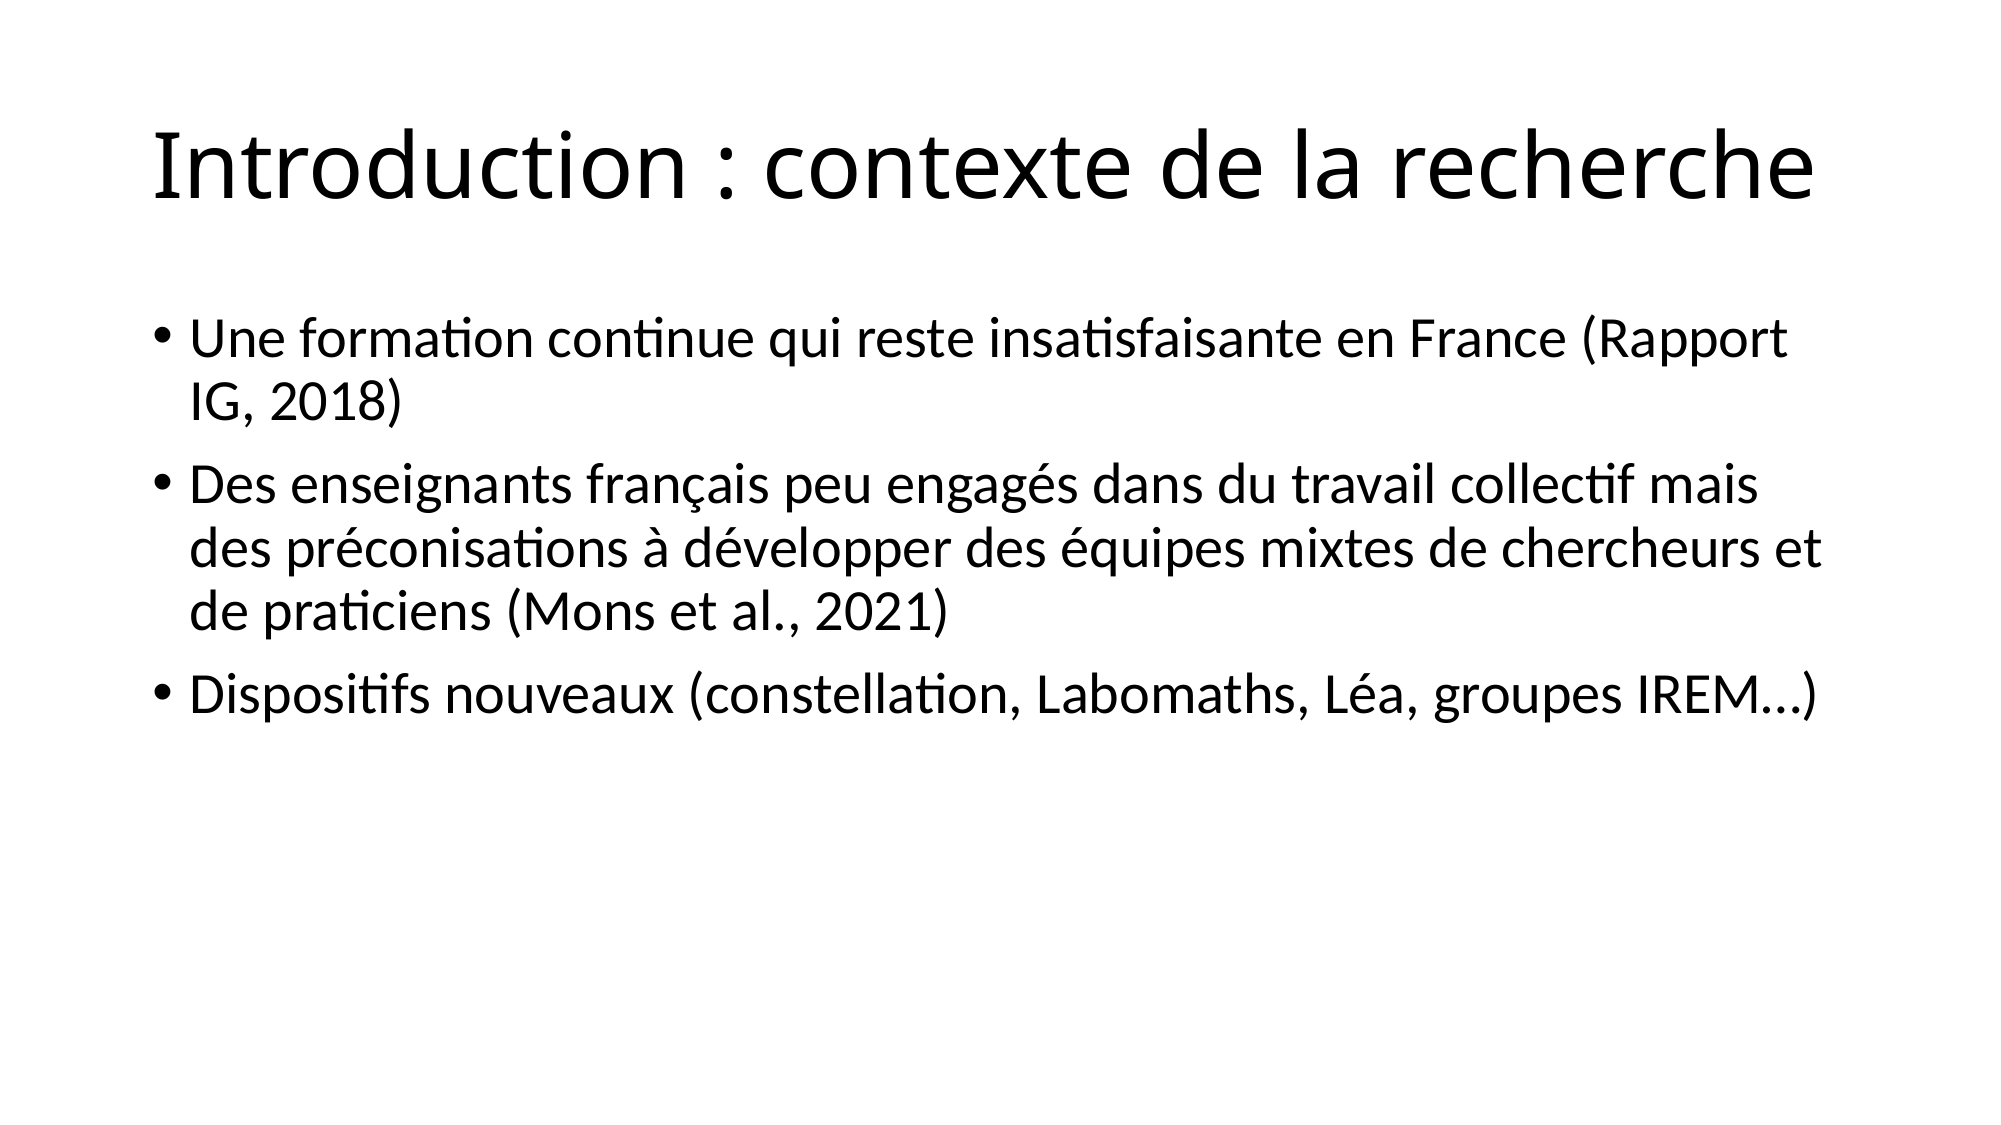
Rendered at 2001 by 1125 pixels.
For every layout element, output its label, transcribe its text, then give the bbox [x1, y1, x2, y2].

title Introduction : contexte de la recherche [137, 59, 1863, 278]
list Une formation continue qui reste insatisfaisante en France (Rapport IG, 2018) Des enseignants français peu engagés dans du travail collectif mais des préconisations à développer des équipes mixtes de chercheurs et de praticiens (Mons et al., 2021) Dispositifs nouveaux (constellation, Labomaths, Léa, groupes IREM…) [137, 299, 1863, 1014]
